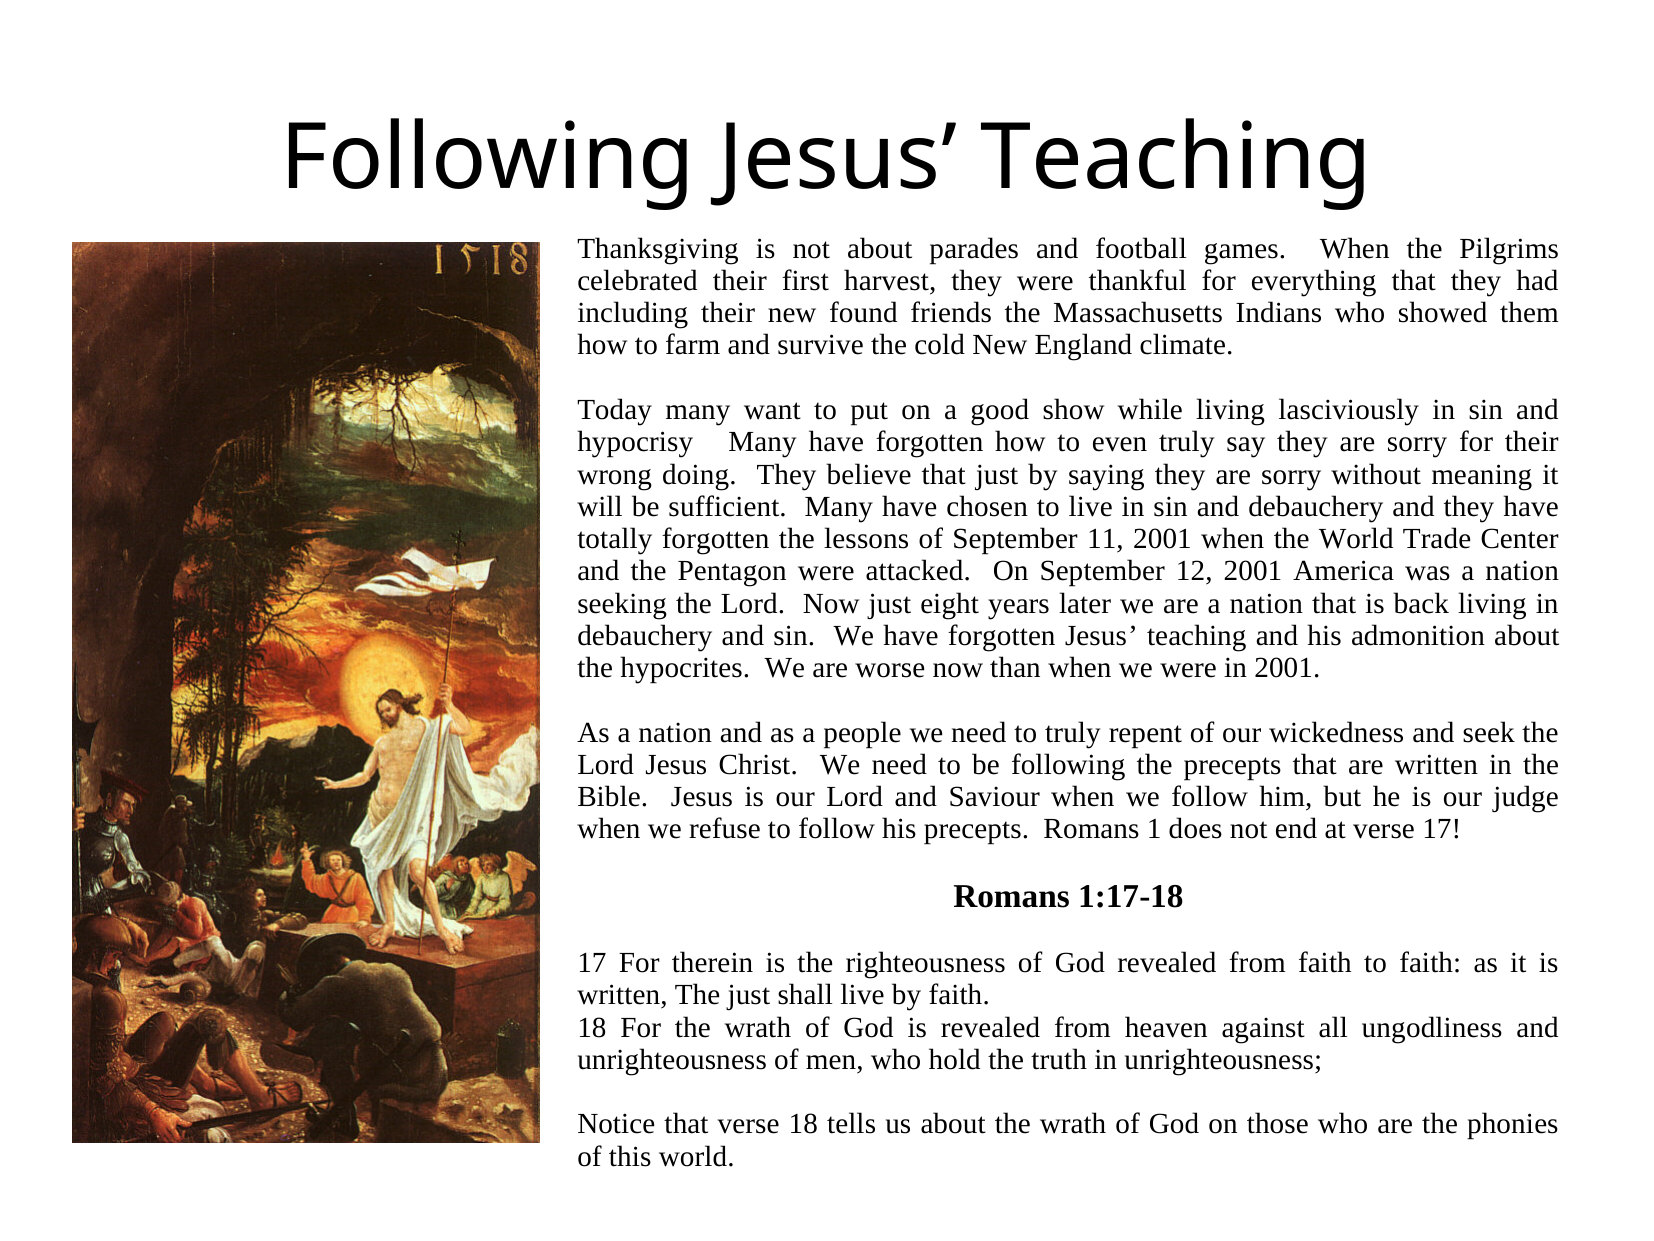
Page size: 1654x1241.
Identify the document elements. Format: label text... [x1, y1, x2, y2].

title Following Jesus’ Teaching [82, 49, 1571, 257]
picture [72, 242, 540, 1143]
text_box Thanksgiving is not about parades and football games. When the Pilgrims celebrated their first harvest, they were thankful for everything that they had including their new found friends the Massachusetts Indians who showed them how to farm and survive the cold New England climate. Today many want to put on a good show while living lasciviously in sin and hypocrisy Many have forgotten how to even truly say they are sorry for their wrong doing. They believe that just by saying they are sorry without meaning it will be sufficient. Many have chosen to live in sin and debauchery and they have totally forgotten the lessons of September 11, 2001 when the World Trade Center and the Pentagon were attacked. On September 12, 2001 America was a nation seeking the Lord. Now just eight years later we are a nation that is back living in debauchery and sin. We have forgotten Jesus’ teaching and his admonition about the hypocrites. We are worse now than when we were in 2001. As a nation and as a people we need to truly repent of our wickedness and seek the Lord Jesus Christ. We need to be following the precepts that are written in the Bible. Jesus is our Lord and Saviour when we follow him, but he is our judge when we refuse to follow his precepts. Romans 1 does not end at verse 17! Romans 1:17-18 17 For therein is the righteousness of God revealed from faith to faith: as it is written, The just shall live by faith. 18 For the wrath of God is revealed from heaven against all ungodliness and unrighteousness of men, who hold the truth in unrighteousness; Notice that verse 18 tells us about the wrath of God on those who are the phonies of this world. [562, 225, 1576, 1180]
